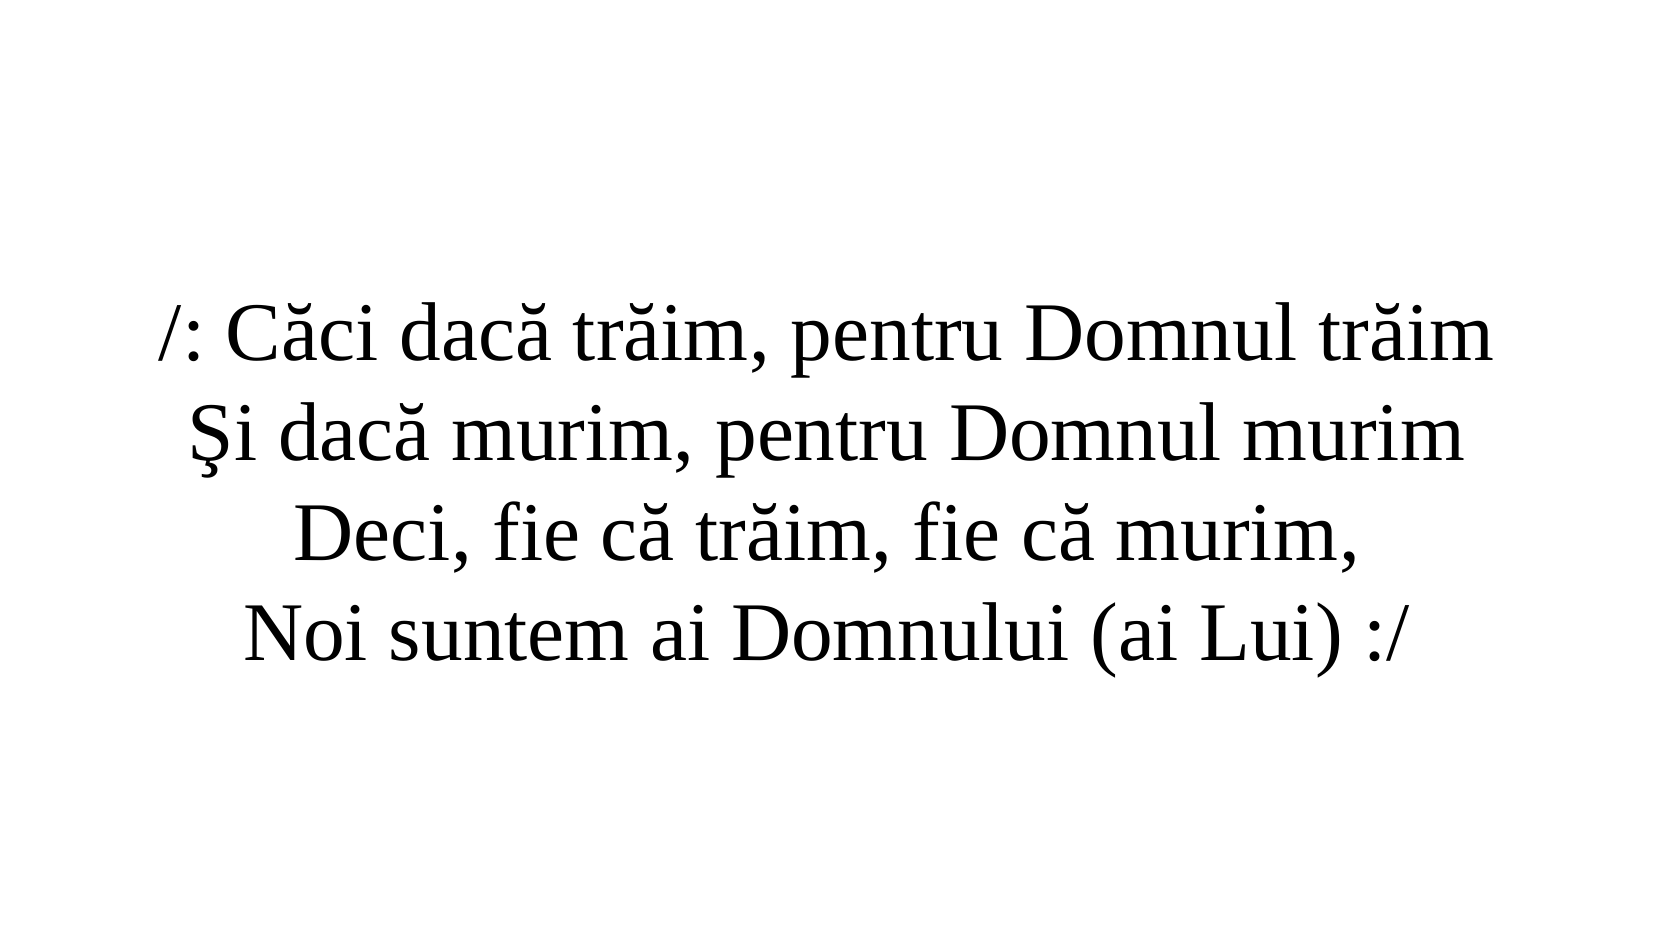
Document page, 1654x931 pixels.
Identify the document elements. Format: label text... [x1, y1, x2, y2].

subtitle /: Căci dacă trăim, pentru Domnul trăim Şi dacă murim, pentru Domnul murim Deci, fie că trăim, fie că murim, Noi suntem ai Domnului (ai Lui) :/ [0, 269, 1654, 622]
